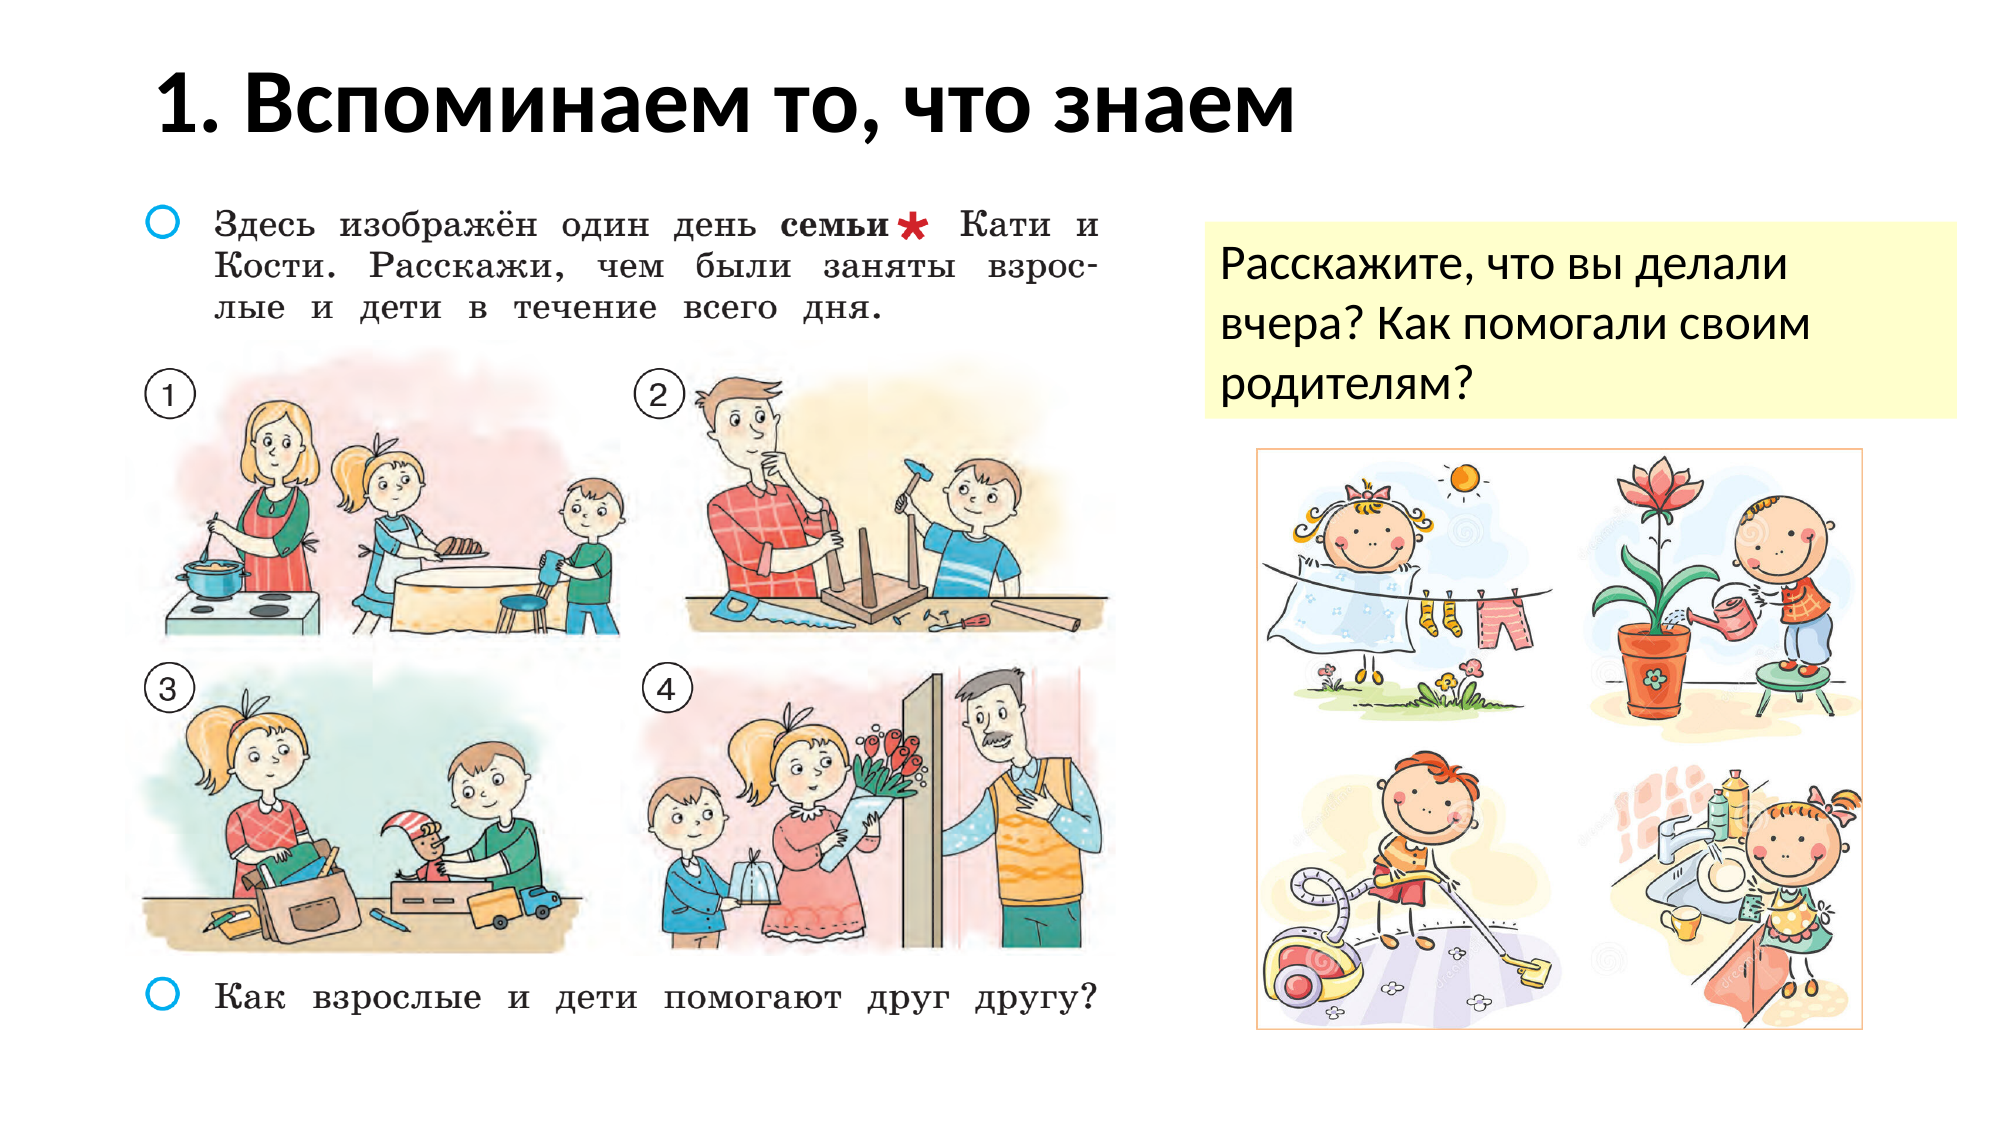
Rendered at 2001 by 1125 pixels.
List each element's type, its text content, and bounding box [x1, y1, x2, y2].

picture [114, 200, 1129, 1030]
title 1. Вспоминаем то, что знаем [137, 36, 1863, 169]
text_box Расскажите, что вы делали вчера? Как помогали своим родителям? [1204, 221, 1957, 419]
picture [1256, 448, 1863, 1030]
